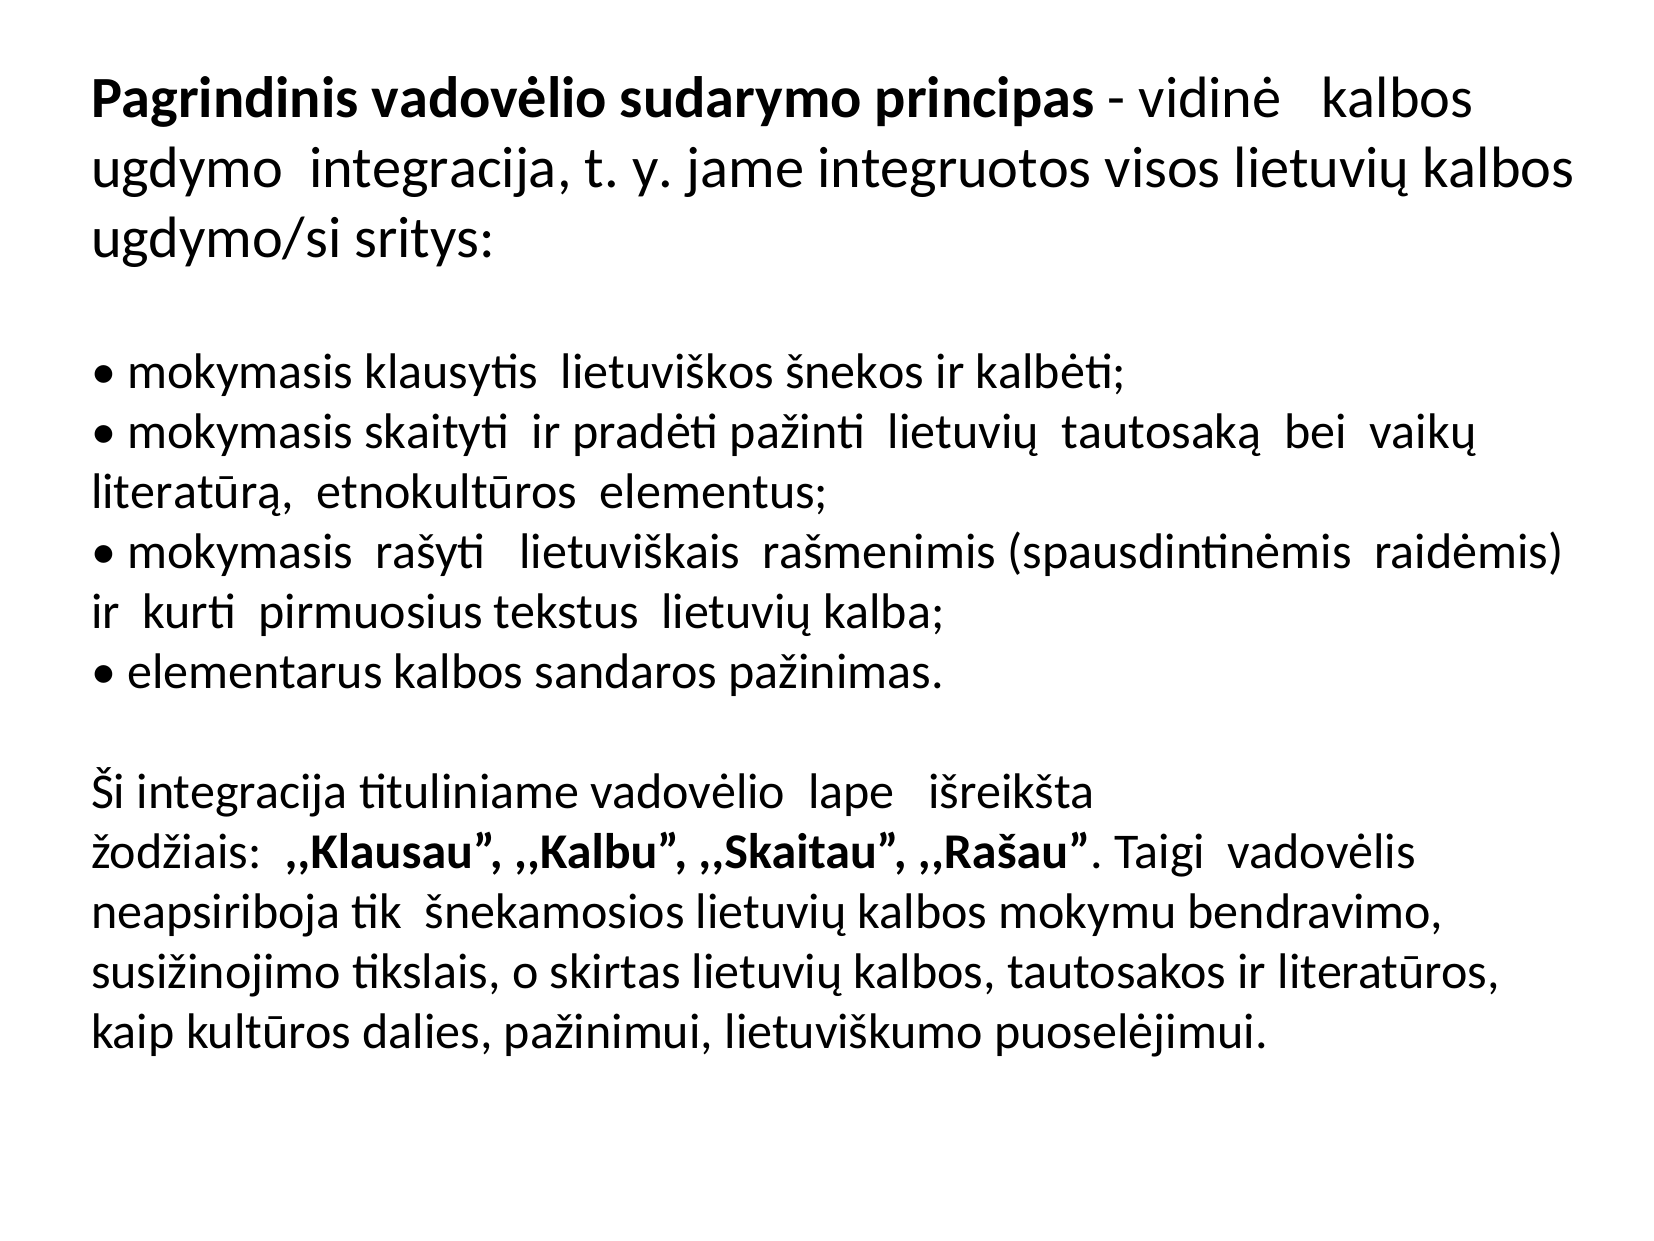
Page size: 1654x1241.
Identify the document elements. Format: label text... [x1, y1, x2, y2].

text_box Pagrindinis vadovėlio sudarymo principas - vidinė kalbos ugdymo integracija, t. y. jame integruotos visos lietuvių kalbos ugdymo/si sritys: • mokymasis klausytis lietuviškos šnekos ir kalbėti; • mokymasis skaityti ir pradėti pažinti lietuvių tautosaką bei vaikų literatūrą, etnokultūros elementus; • mokymasis rašyti lietuviškais rašmenimis (spausdintinėmis raidėmis) ir kurti pirmuosius tekstus lietuvių kalba; • elementarus kalbos sandaros pažinimas. Ši integracija tituliniame vadovėlio lape išreikšta žodžiais: ,,Klausau”, ,,Kalbu”, ,,Skaitau”, ,,Rašau”. Taigi vadovėlis neapsiriboja tik šnekamosios lietuvių kalbos mokymu bendravimo, susižinojimo tikslais, o skirtas lietuvių kalbos, tautosakos ir literatūros, kaip kultūros dalies, pažinimui, lietuviškumo puoselėjimui. [76, 51, 1595, 1077]
